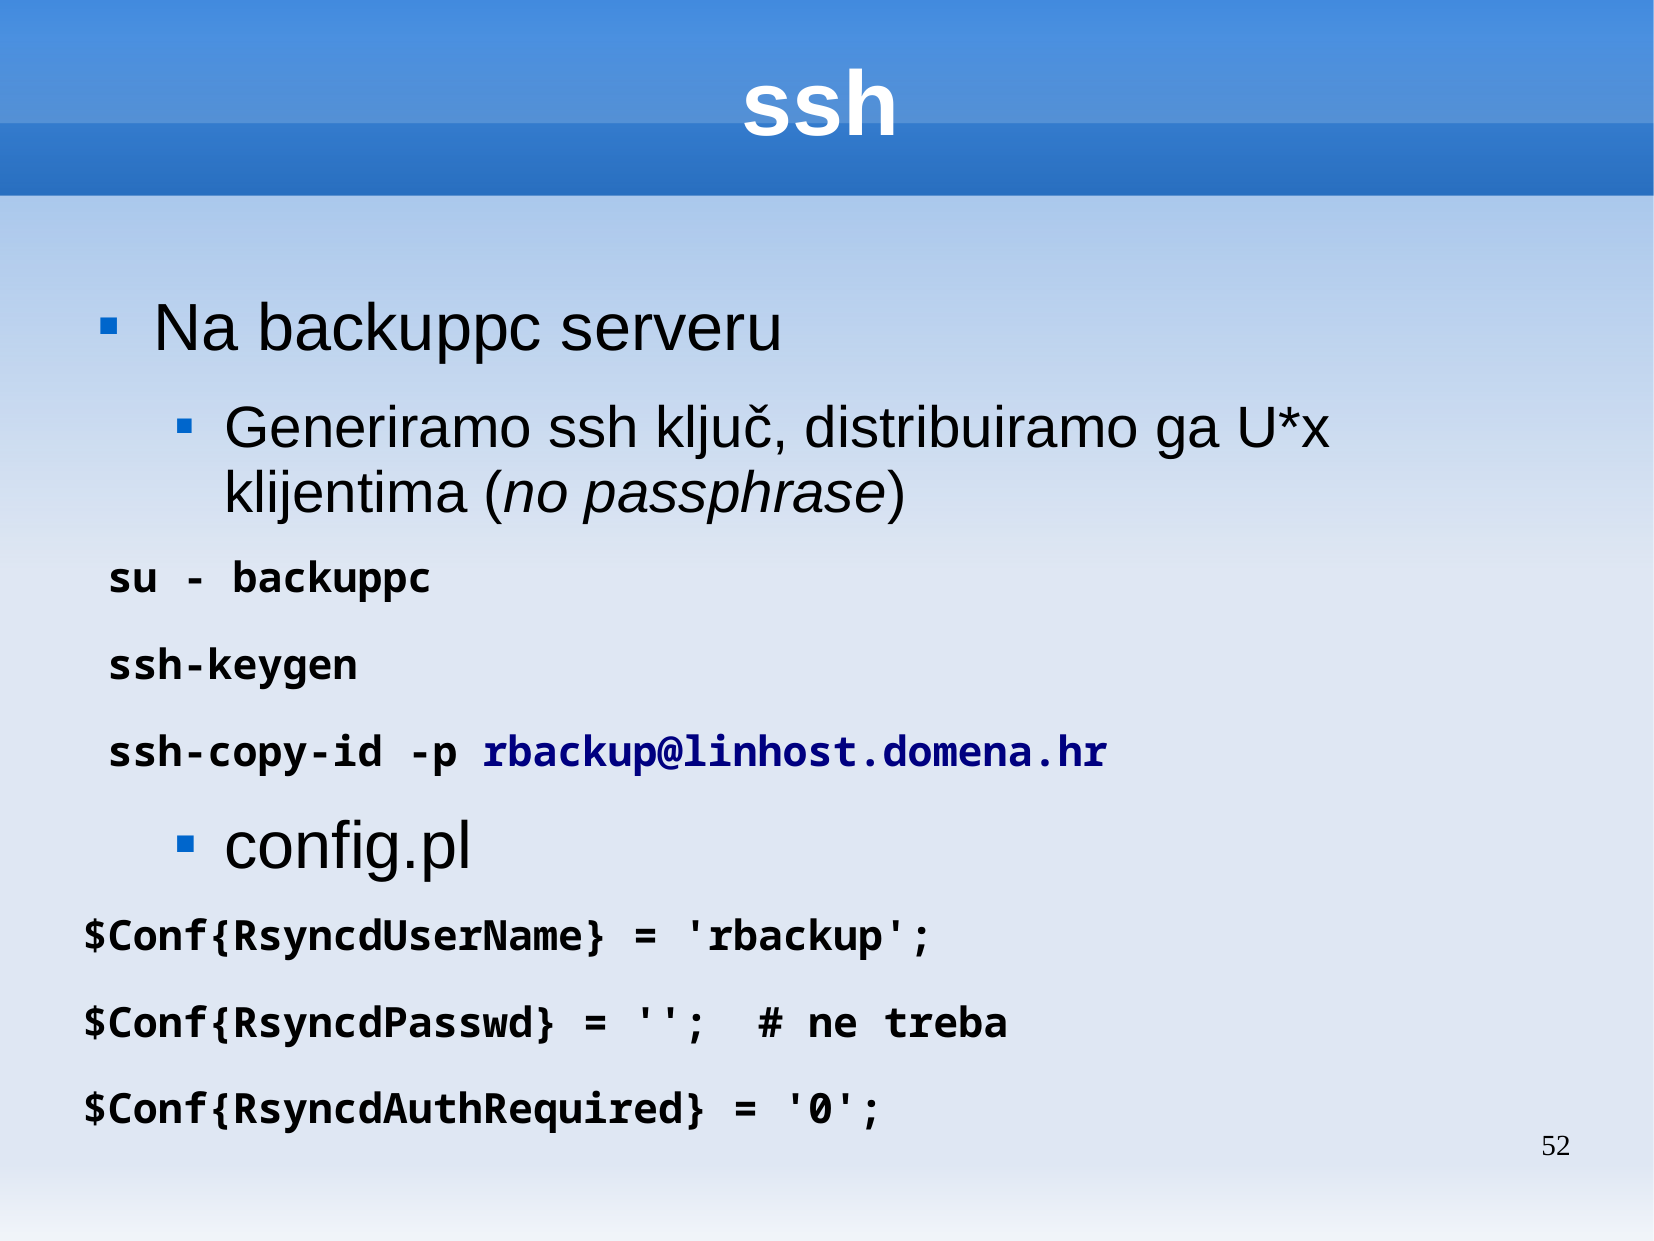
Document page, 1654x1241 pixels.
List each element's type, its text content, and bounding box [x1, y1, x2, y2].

list Na backuppc serveru Generiramo ssh ključ, distribuiramo ga U*x klijentima (no passphrase) su - backuppc ssh-keygen ssh-copy-id -p rbackup@linhost.domena.hr config.pl $Conf{RsyncdUserName} = 'rbackup'; $Conf{RsyncdPasswd} = ''; # ne treba $Conf{RsyncdAuthRequired} = '0'; [82, 290, 1571, 1204]
picture [0, 0, 1654, 1241]
title ssh [76, 7, 1565, 200]
